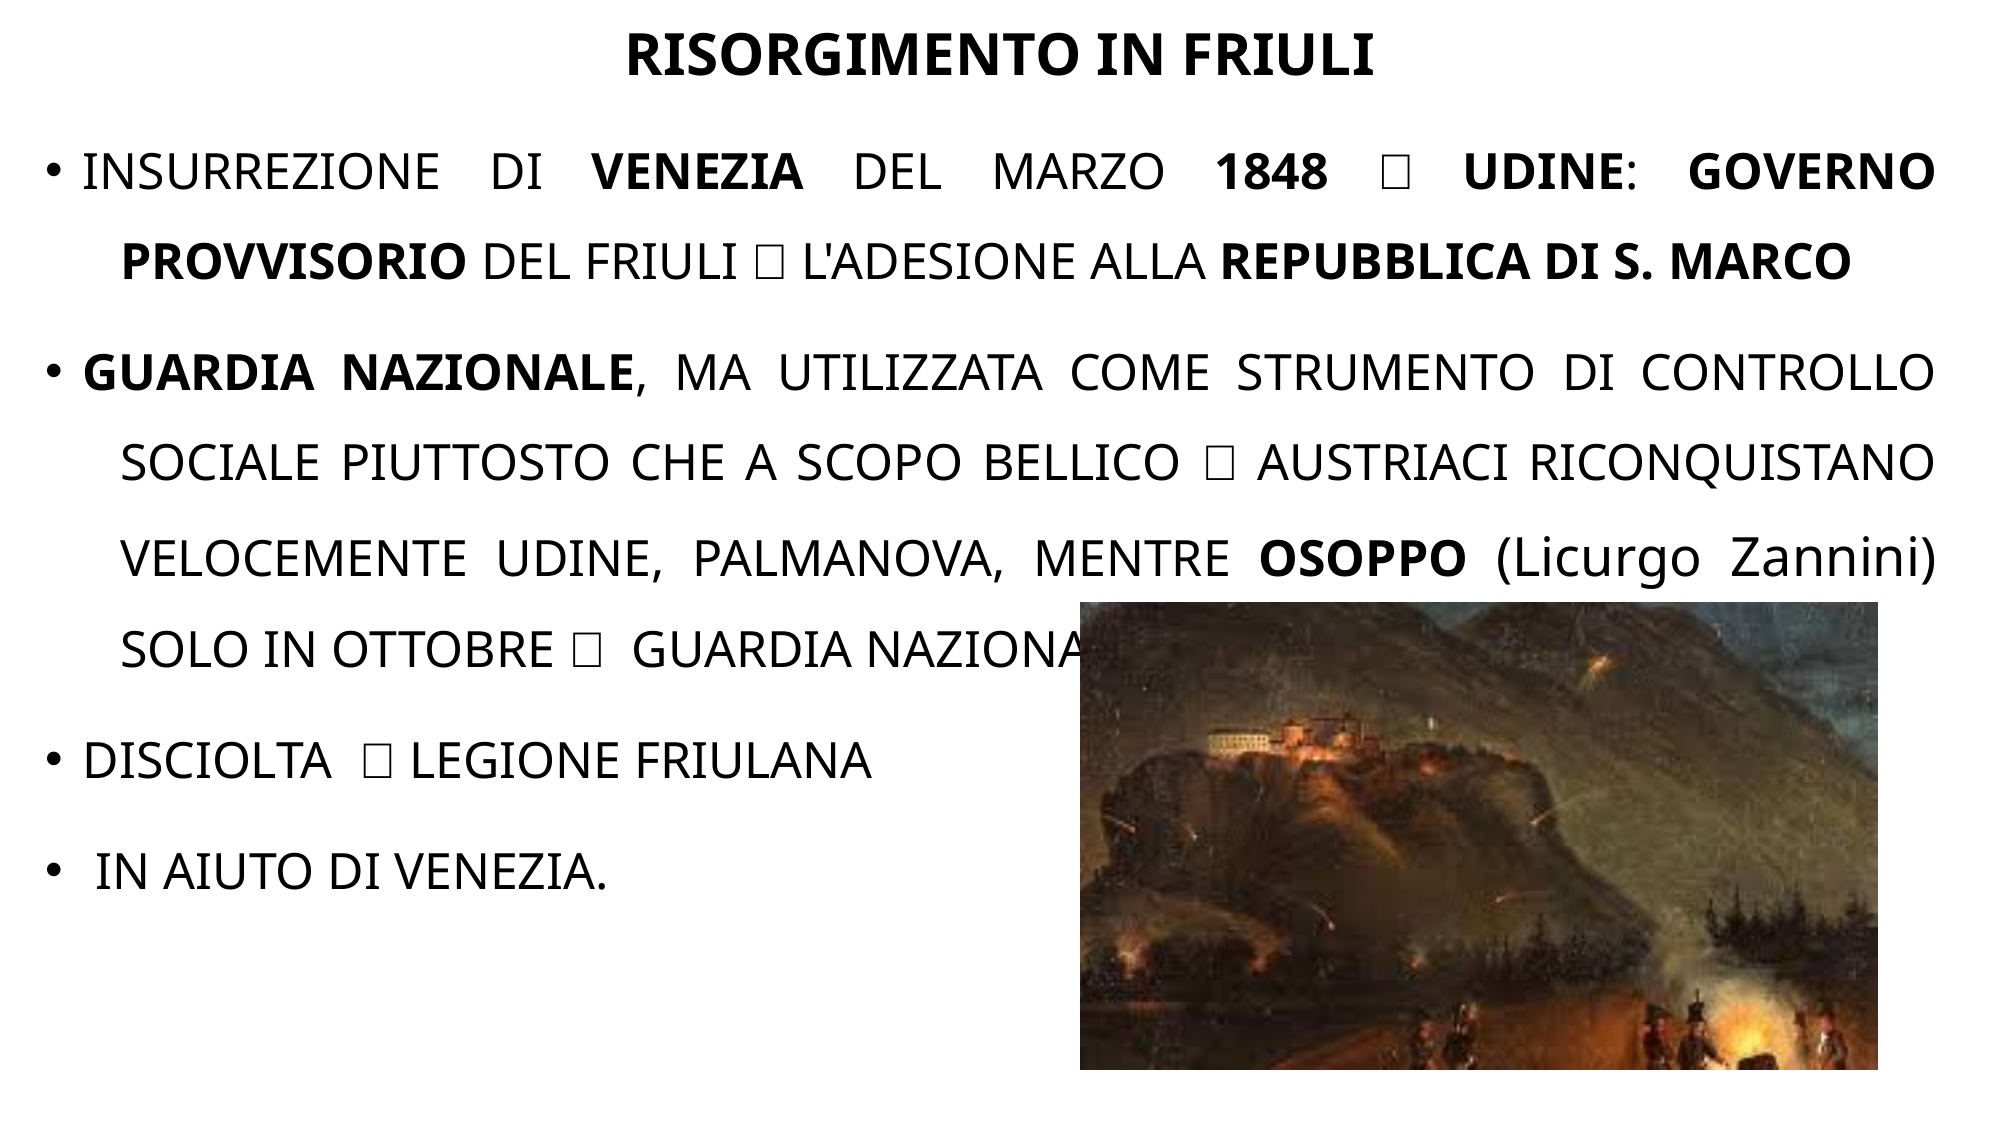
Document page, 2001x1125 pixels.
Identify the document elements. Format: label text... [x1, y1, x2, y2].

title RISORGIMENTO IN FRIULI [137, 17, 1863, 69]
list INSURREZIONE DI VENEZIA DEL MARZO 1848  UDINE: GOVERNO PROVVISORIO DEL FRIULI  L'ADESIONE ALLA REPUBBLICA DI S. MARCO GUARDIA NAZIONALE, MA UTILIZZATA COME STRUMENTO DI CONTROLLO SOCIALE PIUTTOSTO CHE A SCOPO BELLICO  AUSTRIACI RICONQUISTANO VELOCEMENTE UDINE, PALMANOVA, MENTRE OSOPPO (Licurgo Zannini) SOLO IN OTTOBRE  GUARDIA NAZIONALE DISCIOLTA  LEGIONE FRIULANA IN AIUTO DI VENEZIA. [30, 101, 1979, 1125]
picture [1080, 602, 1878, 1070]
